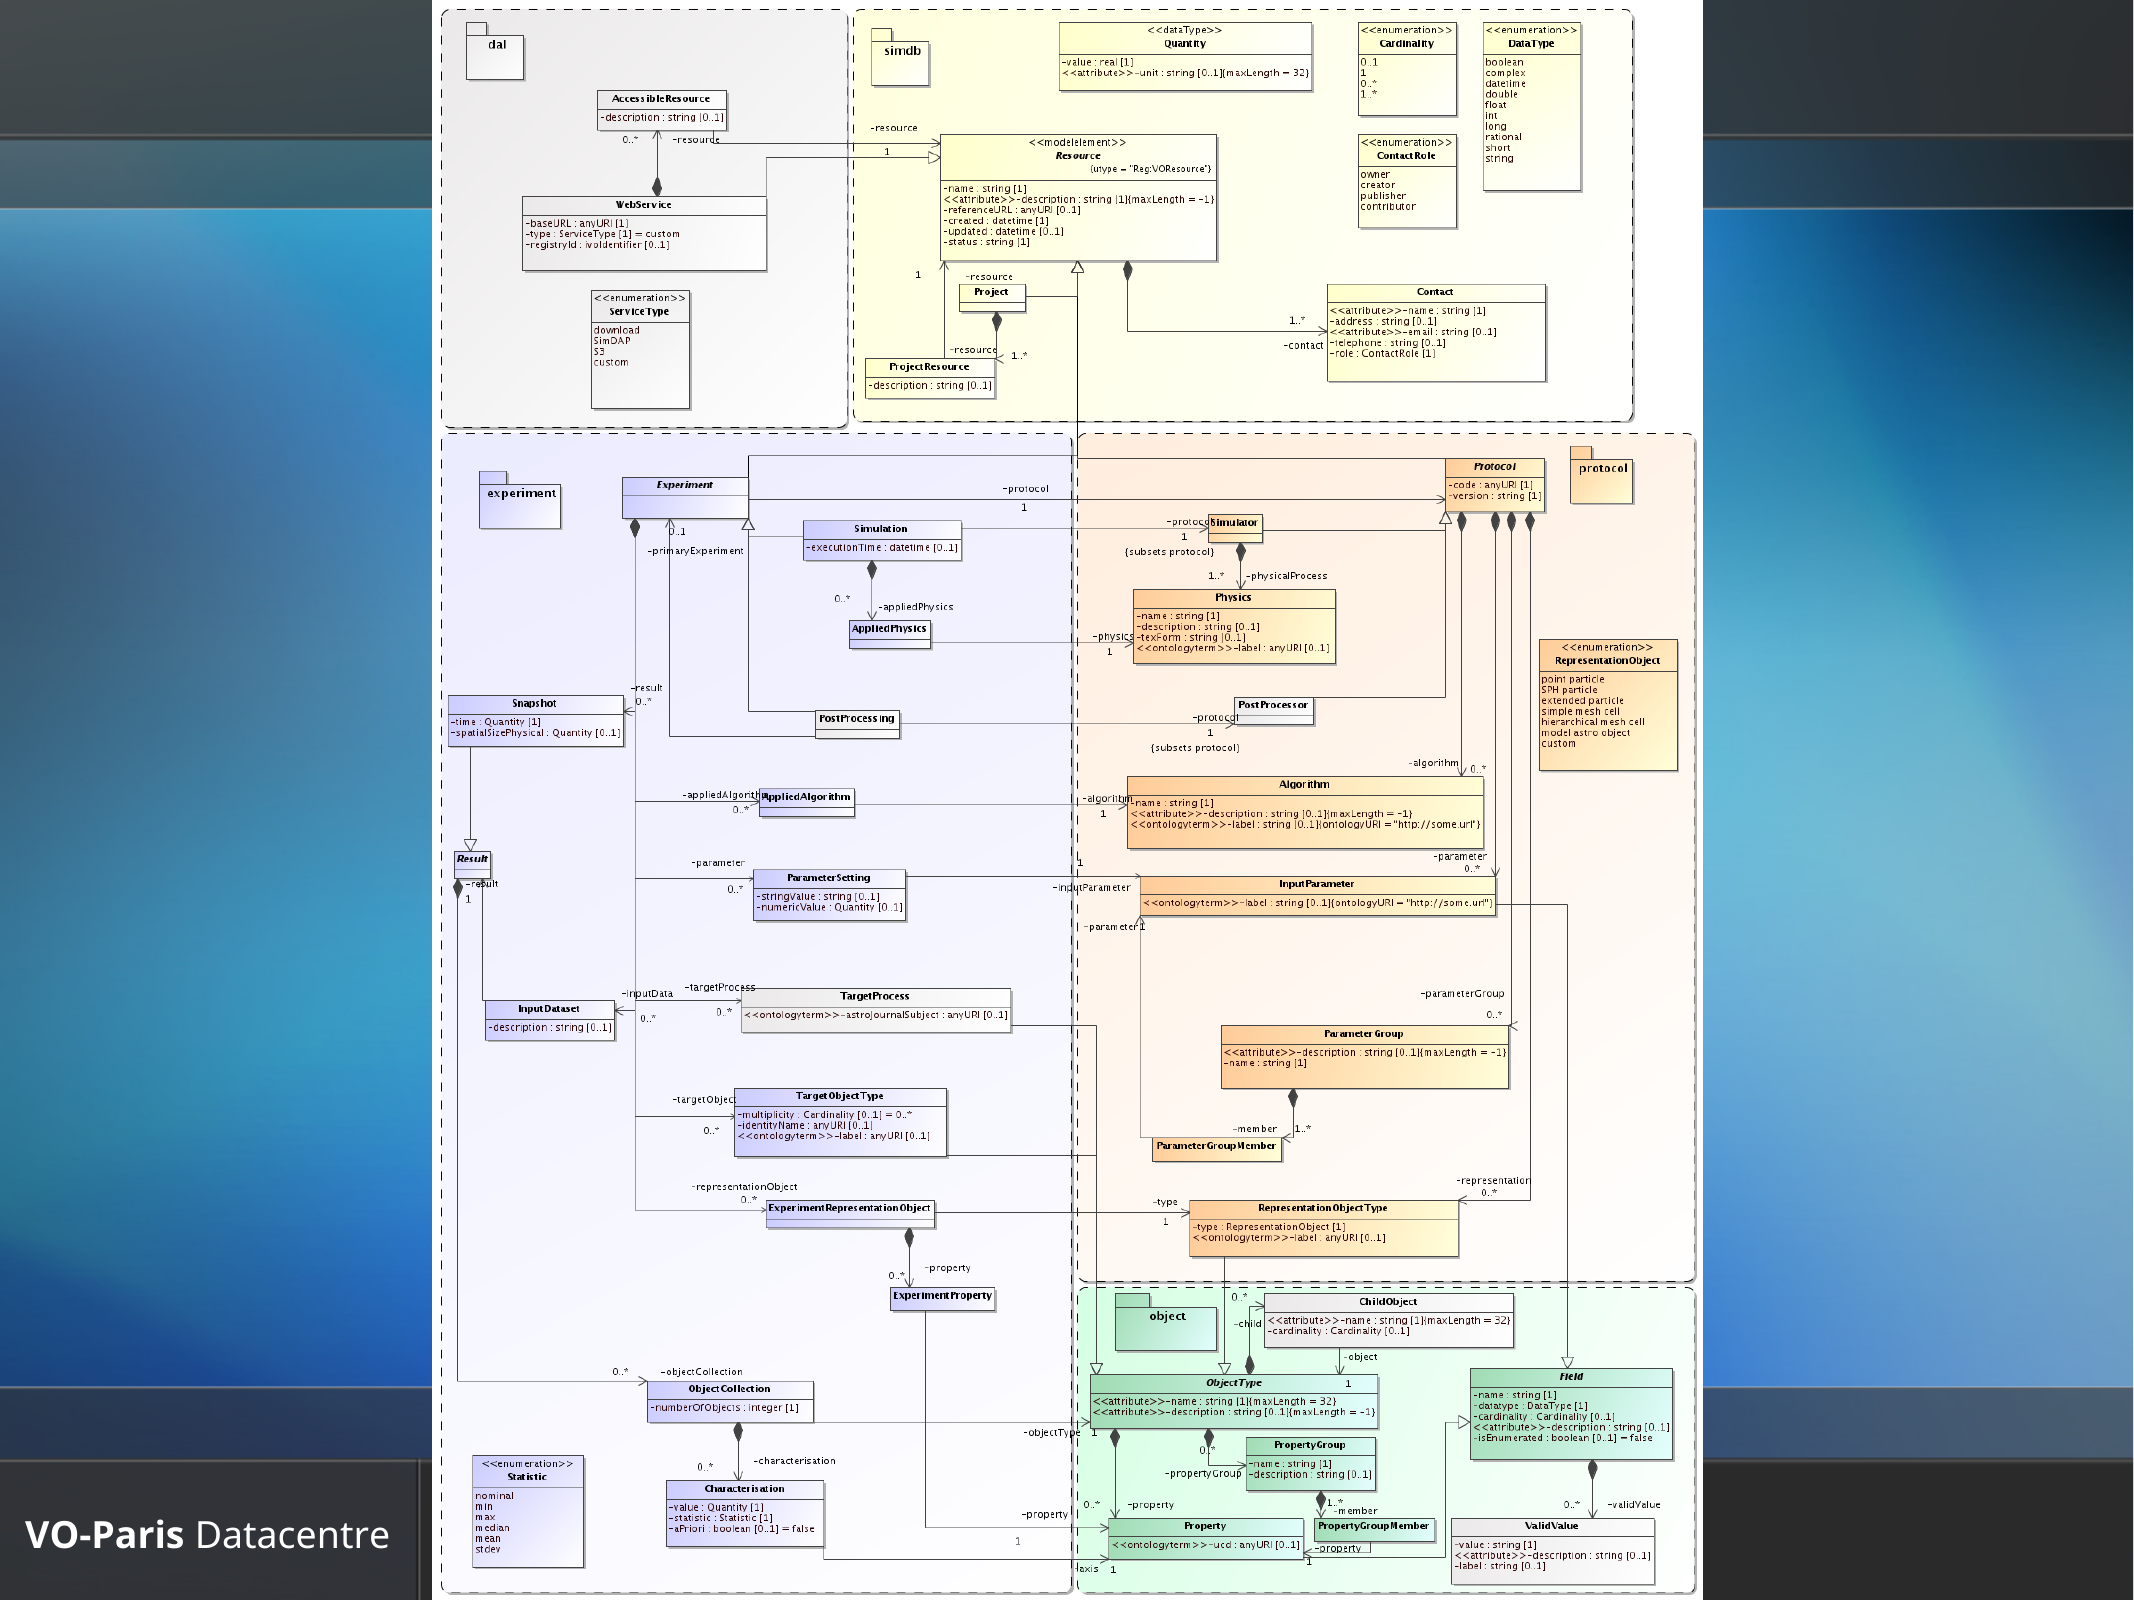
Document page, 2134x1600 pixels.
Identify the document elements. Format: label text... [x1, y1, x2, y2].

picture [0, 0, 2134, 1600]
text_box VO-Paris Datacentre [0, 1502, 417, 1565]
